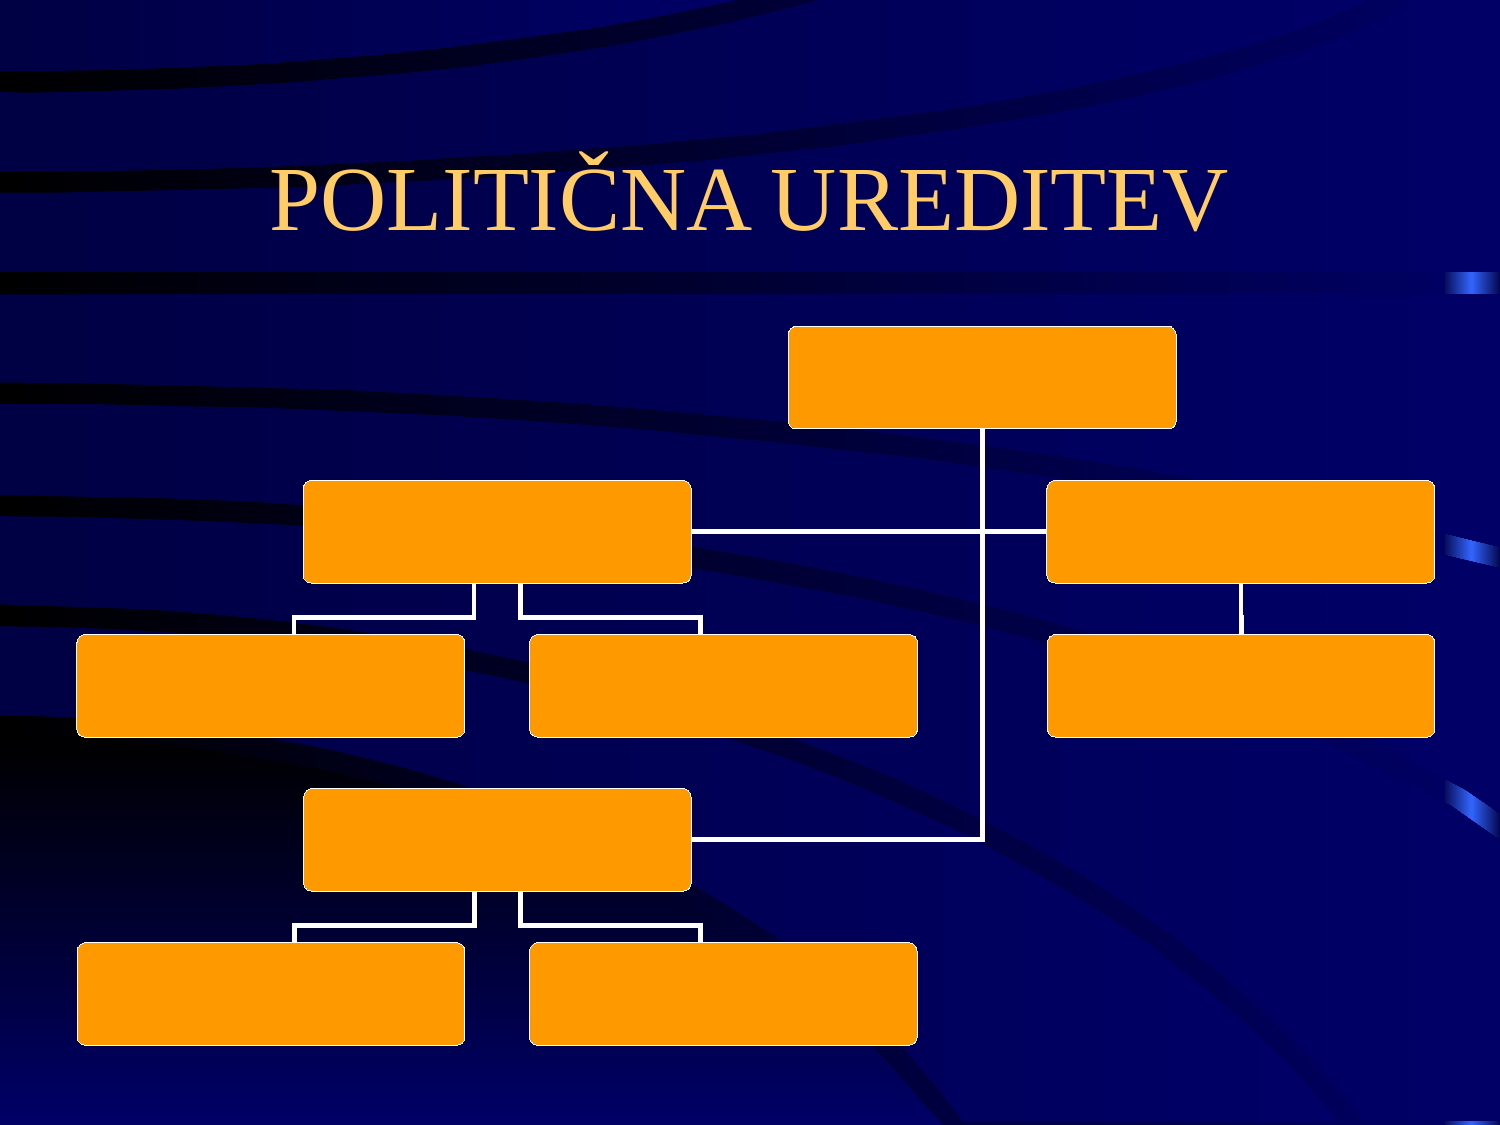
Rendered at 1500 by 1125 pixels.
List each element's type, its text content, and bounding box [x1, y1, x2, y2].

title POLITIČNA UREDITEV [112, 99, 1388, 288]
chart [1243, 579, 1435, 639]
text_box [76, 634, 465, 738]
text_box [529, 634, 918, 738]
text_box [1046, 480, 1435, 584]
chart [985, 326, 1435, 529]
chart [297, 892, 698, 1046]
text_box [303, 788, 692, 892]
chart [523, 534, 1435, 1046]
text_box [77, 942, 465, 1046]
chart [76, 326, 980, 642]
text_box [788, 326, 1177, 429]
chart [76, 534, 980, 1046]
text_box [1047, 634, 1435, 738]
text_box [529, 942, 918, 1046]
text_box [303, 480, 692, 584]
